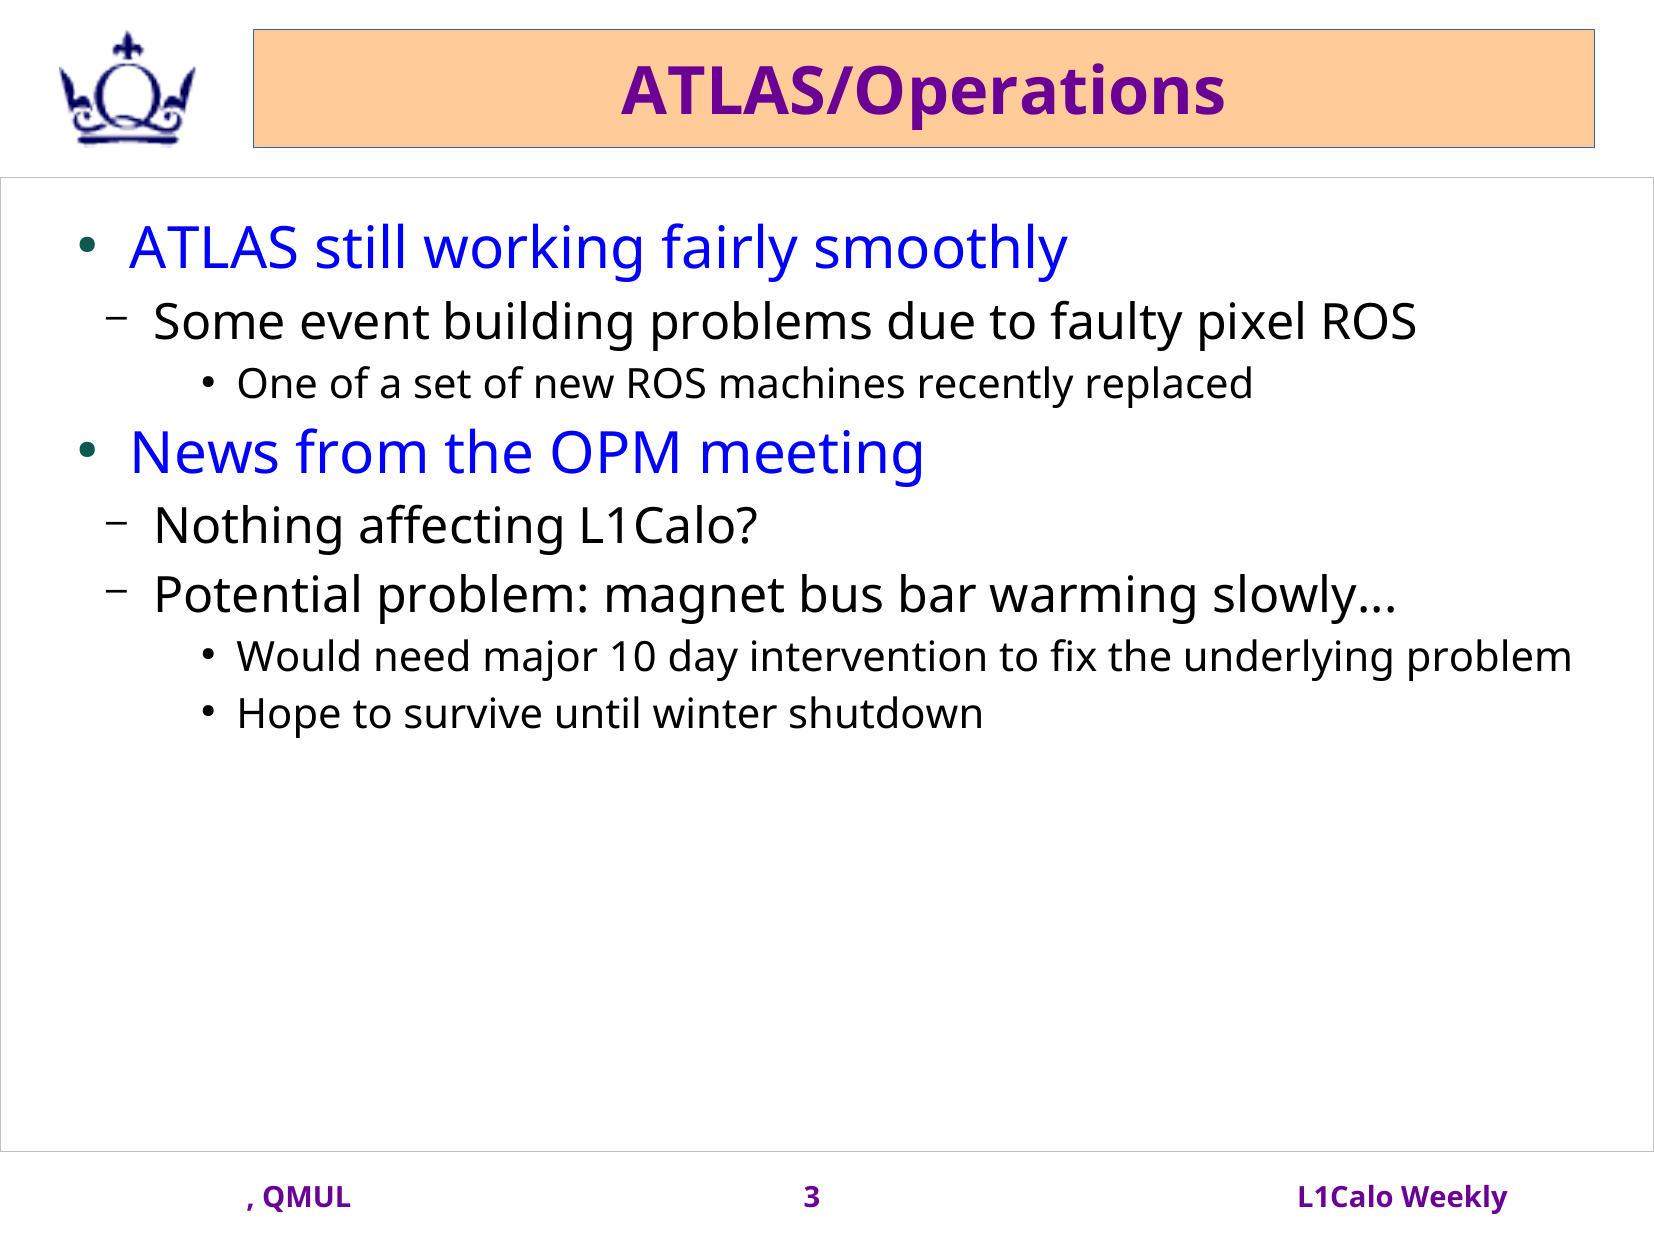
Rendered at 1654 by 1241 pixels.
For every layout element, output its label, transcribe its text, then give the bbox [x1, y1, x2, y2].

picture [59, 29, 200, 148]
title ATLAS/Operations [253, 29, 1595, 148]
list ATLAS still working fairly smoothly Some event building problems due to faulty pixel ROS One of a set of new ROS machines recently replaced News from the OPM meeting Nothing affecting L1Calo? Potential problem: magnet bus bar warming slowly... Would need major 10 day intervention to fix the underlying problem Hope to survive until winter shutdown [59, 206, 1595, 1127]
